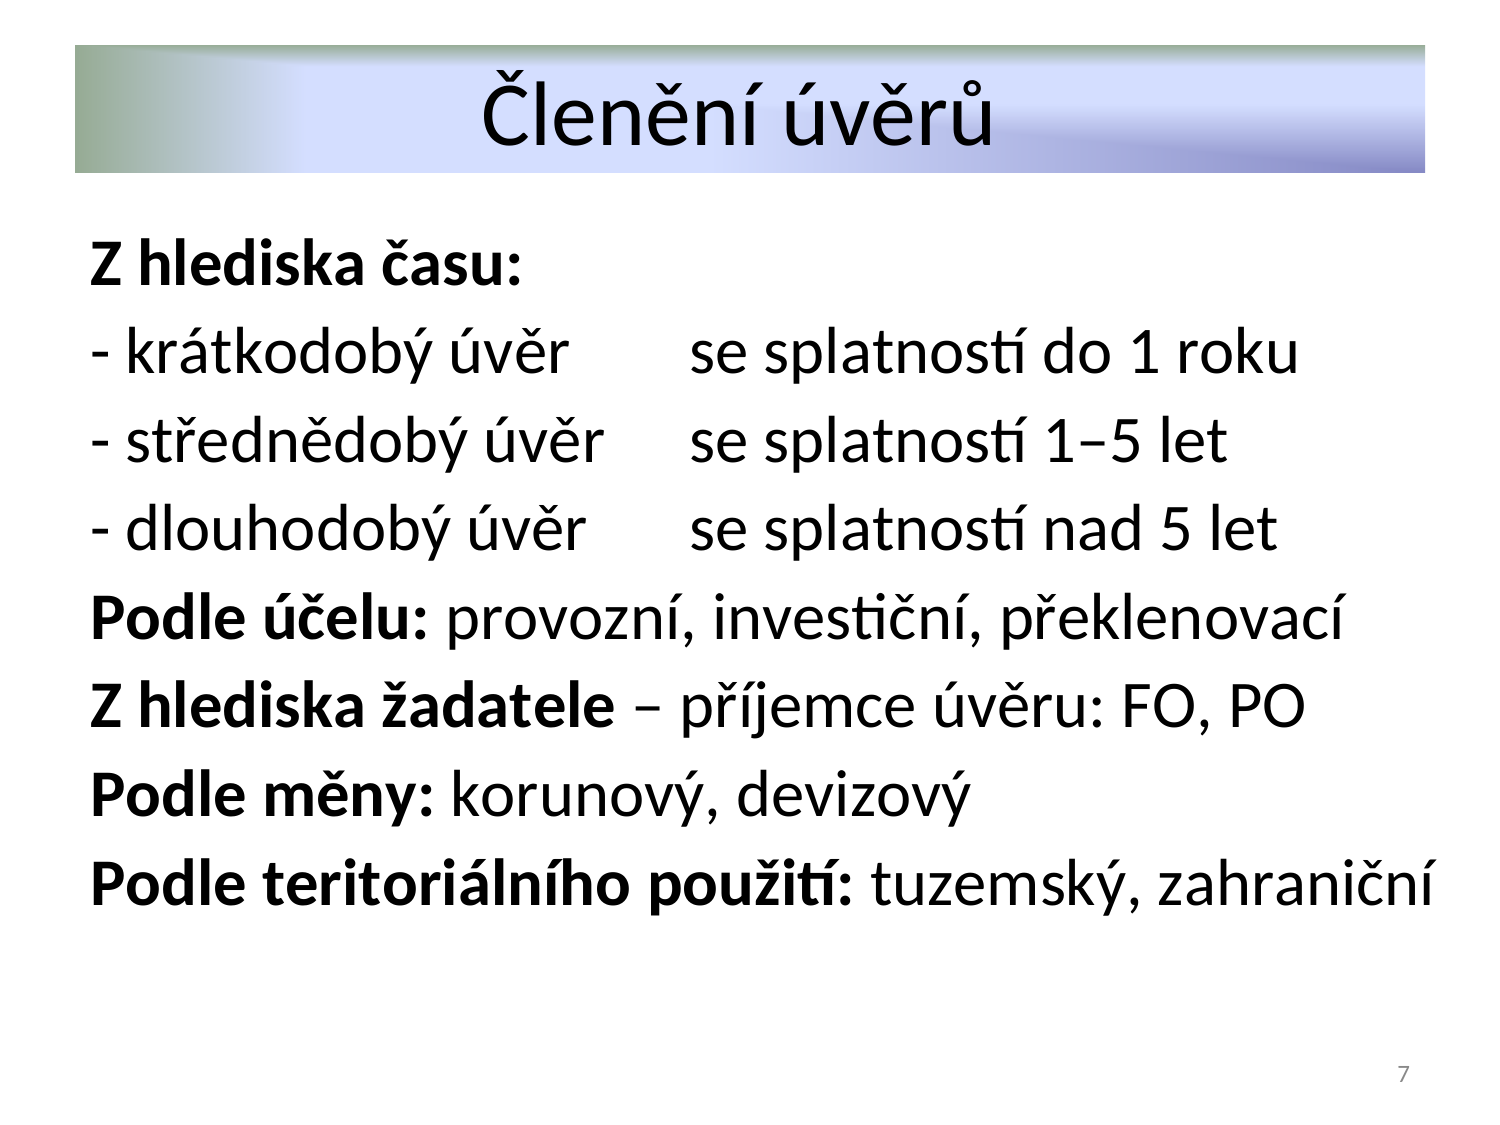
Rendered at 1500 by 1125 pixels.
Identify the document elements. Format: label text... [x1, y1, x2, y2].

title Členění úvěrů [75, 45, 1426, 173]
list Z hlediska času: - krátkodobý úvěr se splatností do 1 roku - střednědobý úvěr se splatností 1–5 let - dlouhodobý úvěr se splatností nad 5 let Podle účelu: provozní, investiční, překlenovací Z hlediska žadatele – příjemce úvěru: FO, PO Podle měny: korunový, devizový Podle teritoriálního použití: tuzemský, zahraniční [74, 219, 1459, 1005]
text_box <číslo> [1074, 1042, 1426, 1103]
